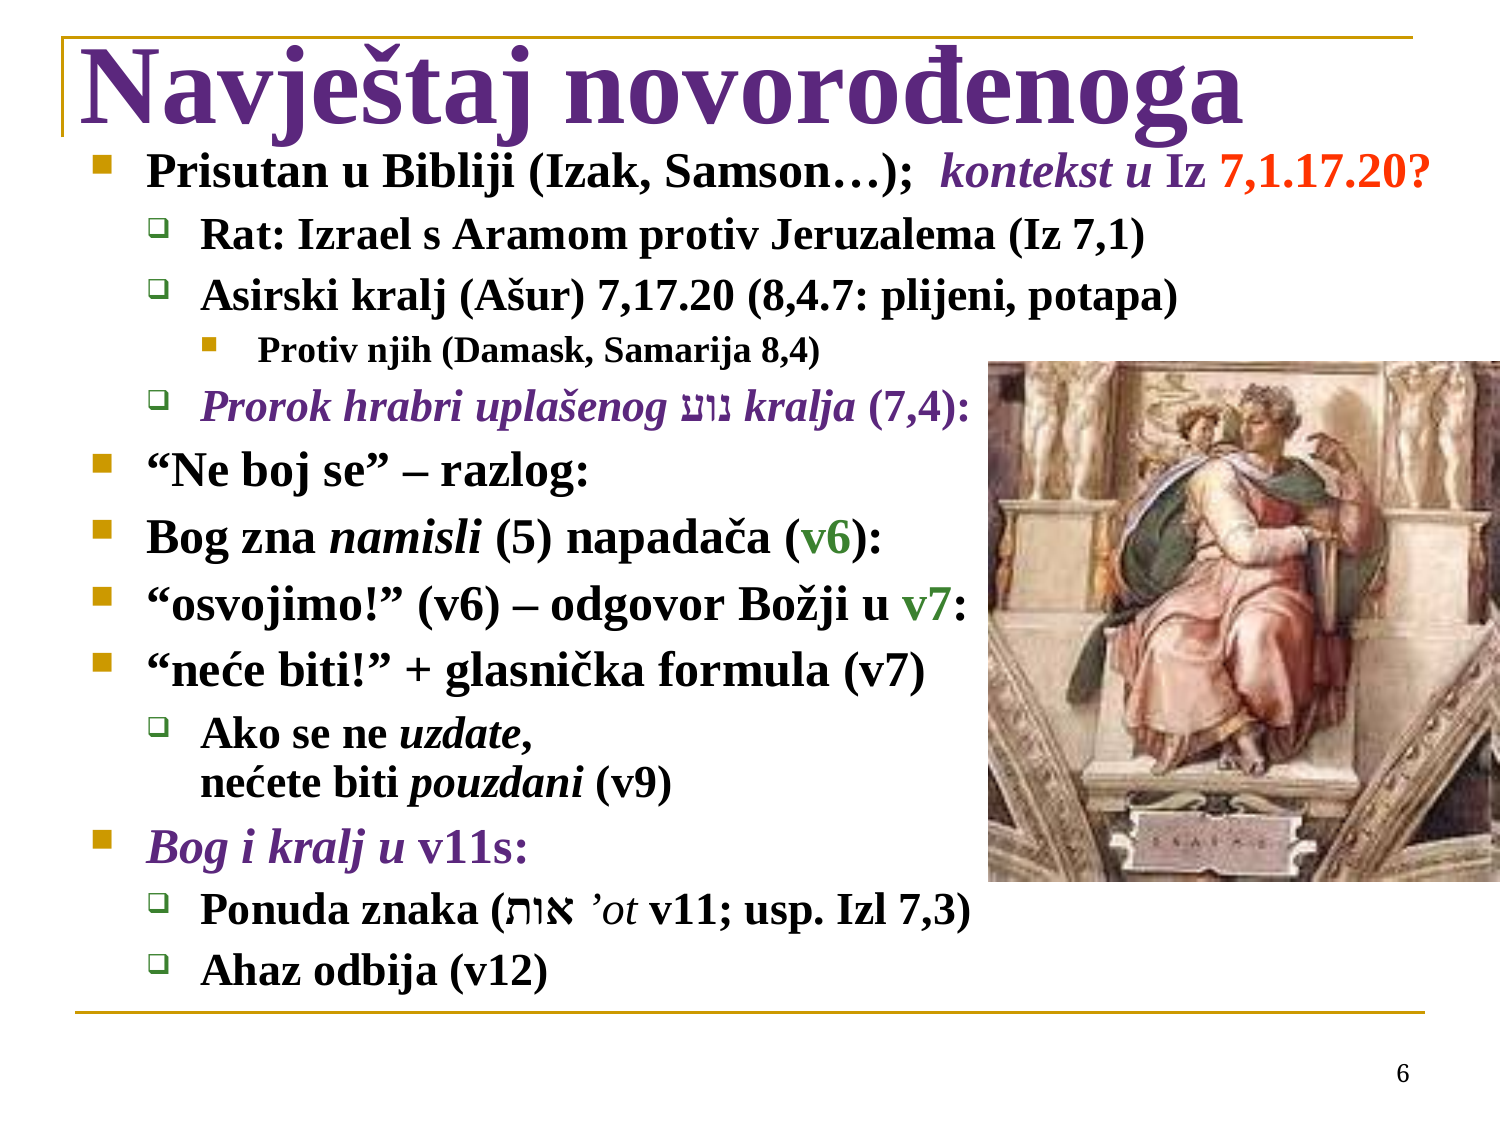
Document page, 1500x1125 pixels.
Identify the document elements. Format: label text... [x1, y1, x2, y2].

picture [988, 361, 1500, 882]
title Navještaj novorođenoga [64, 3, 1415, 191]
list Prisutan u Bibliji (Izak, Samson…); kontekst u Iz 7,1.17.20? Rat: Izrael s Aramom protiv Jeruzalema (Iz 7,1) Asirski kralj (Ašur) 7,17.20 (8,4.7: plijeni, potapa) Protiv njih (Damask, Samarija 8,4) Prorok hrabri uplašenog נוע kralja (7,4): “Ne boj se” – razlog: Bog zna namisli (5) napadača (v6): “osvojimo!” (v6) – odgovor Božji u v7: “neće biti!” + glasnička formula (v7) Ako se ne uzdate, nećete biti pouzdani (v9) Bog i kralj u v11s: Ponuda znaka (אות ’ot v11; usp. Izl 7,3) Ahaz odbija (v12) [75, 137, 1483, 1006]
text_box <number> [1074, 1024, 1426, 1100]
